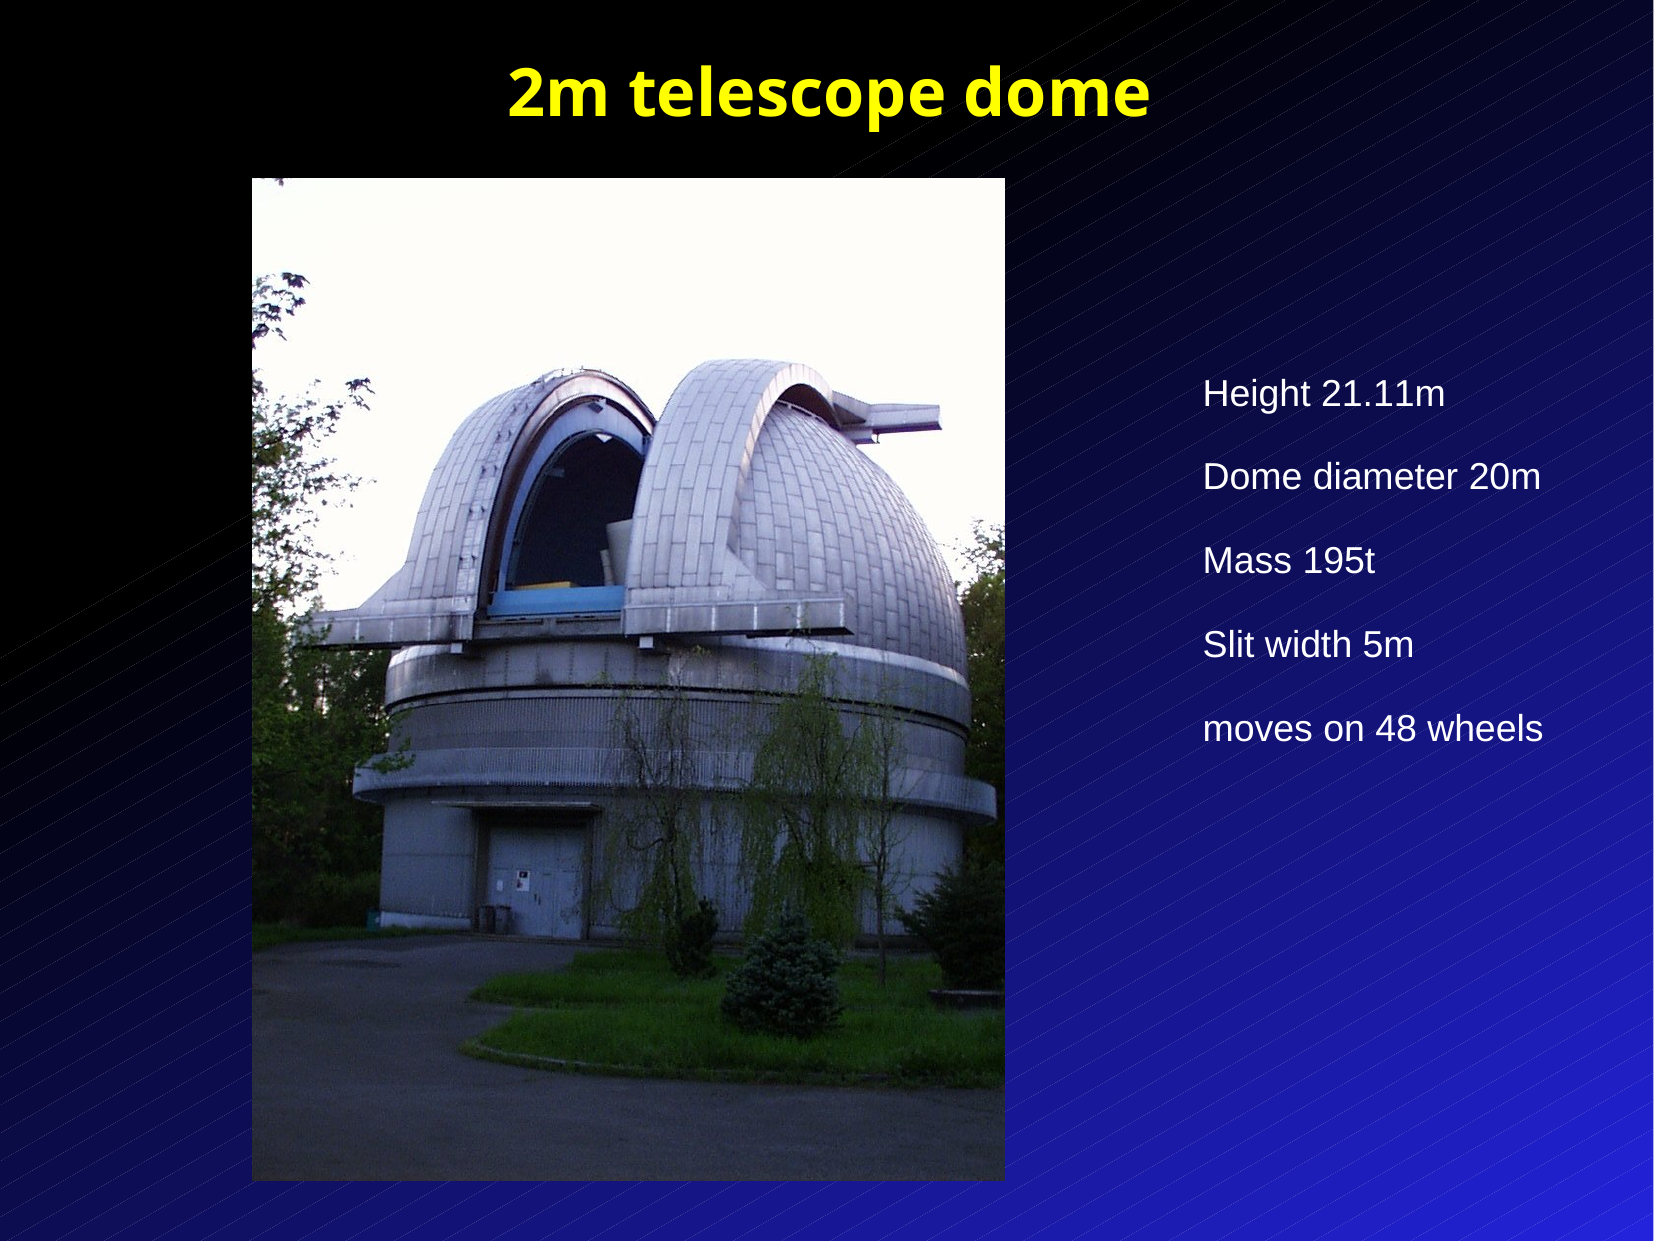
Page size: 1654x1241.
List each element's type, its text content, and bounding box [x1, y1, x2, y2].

text_box Height 21.11m Dome diameter 20m Mass 195t Slit width 5m moves on 48 wheels [1187, 364, 1654, 1010]
picture [252, 178, 1005, 1181]
title 2m telescope dome [94, 35, 1583, 147]
